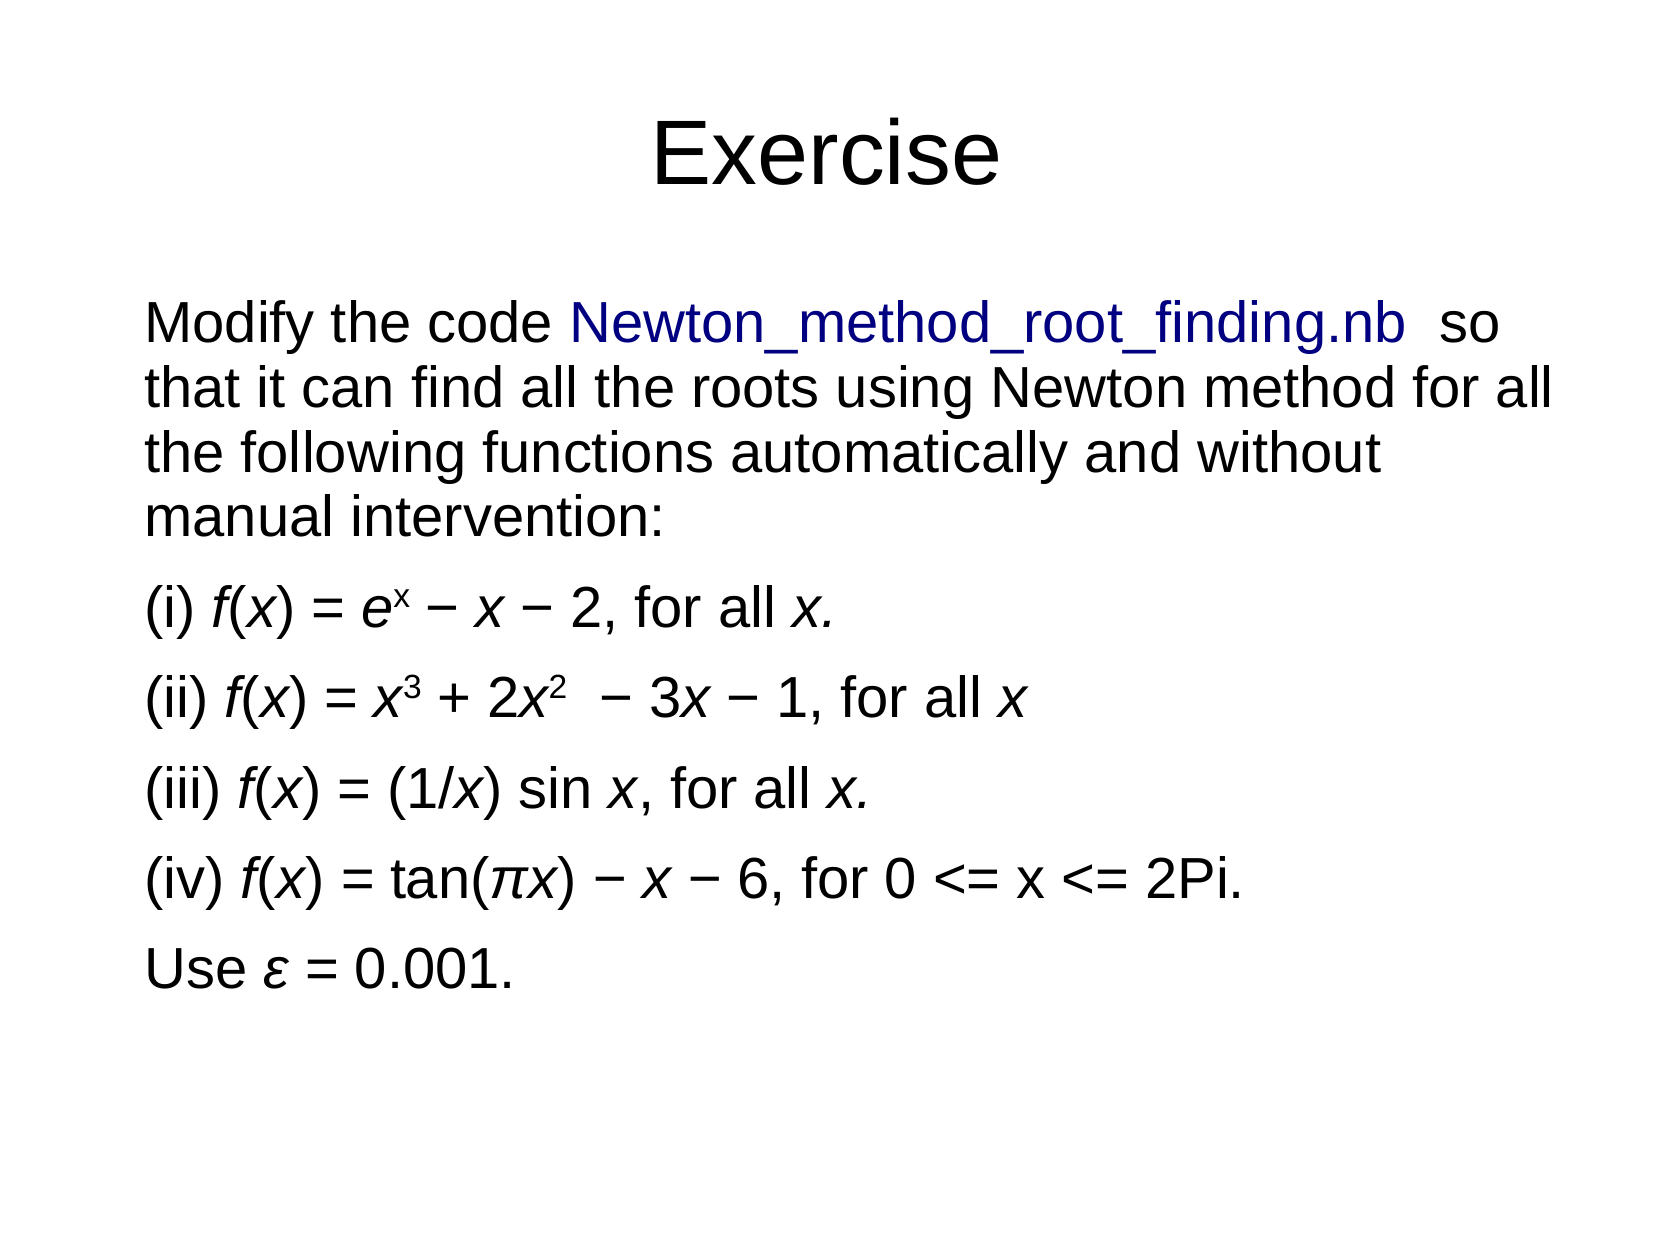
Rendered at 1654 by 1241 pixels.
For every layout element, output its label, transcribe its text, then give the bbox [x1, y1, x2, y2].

list Modify the code Newton_method_root_finding.nb so that it can find all the roots using Newton method for all the following functions automatically and without manual intervention: (i) f(x) = ex − x − 2, for all x. (ii) f(x) = x3 + 2x2 − 3x − 1, for all x (iii) f(x) = (1/x) sin x, for all x. (iv) f(x) = tan(πx) − x − 6, for 0 <= x <= 2Pi. Use ε = 0.001. [82, 290, 1571, 1010]
title Exercise [82, 49, 1571, 257]
